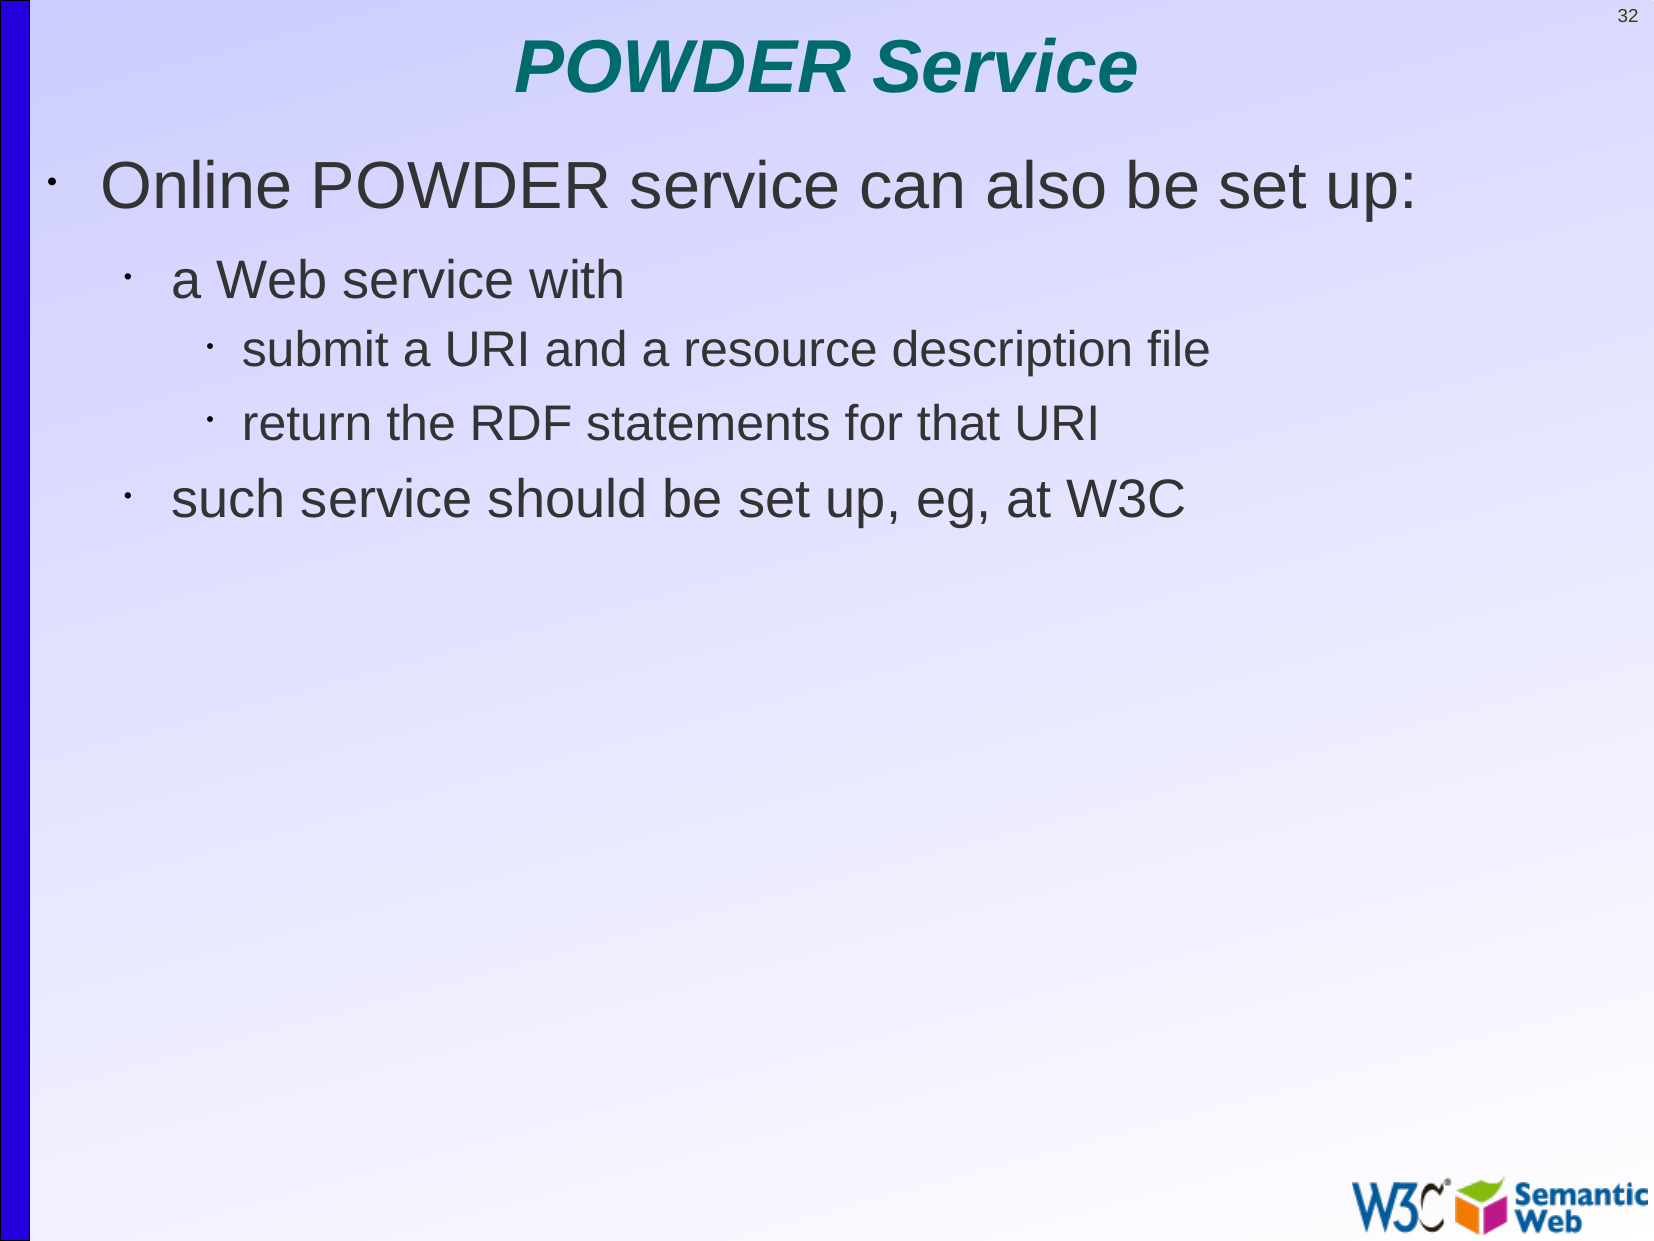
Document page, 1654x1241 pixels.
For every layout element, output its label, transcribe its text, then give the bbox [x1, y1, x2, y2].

title POWDER Service [0, 13, 1654, 117]
list Online POWDER service can also be set up: a Web service with submit a URI and a resource description file return the RDF statements for that URI such service should be set up, eg, at W3C [29, 147, 1624, 1119]
picture [1352, 1175, 1648, 1235]
